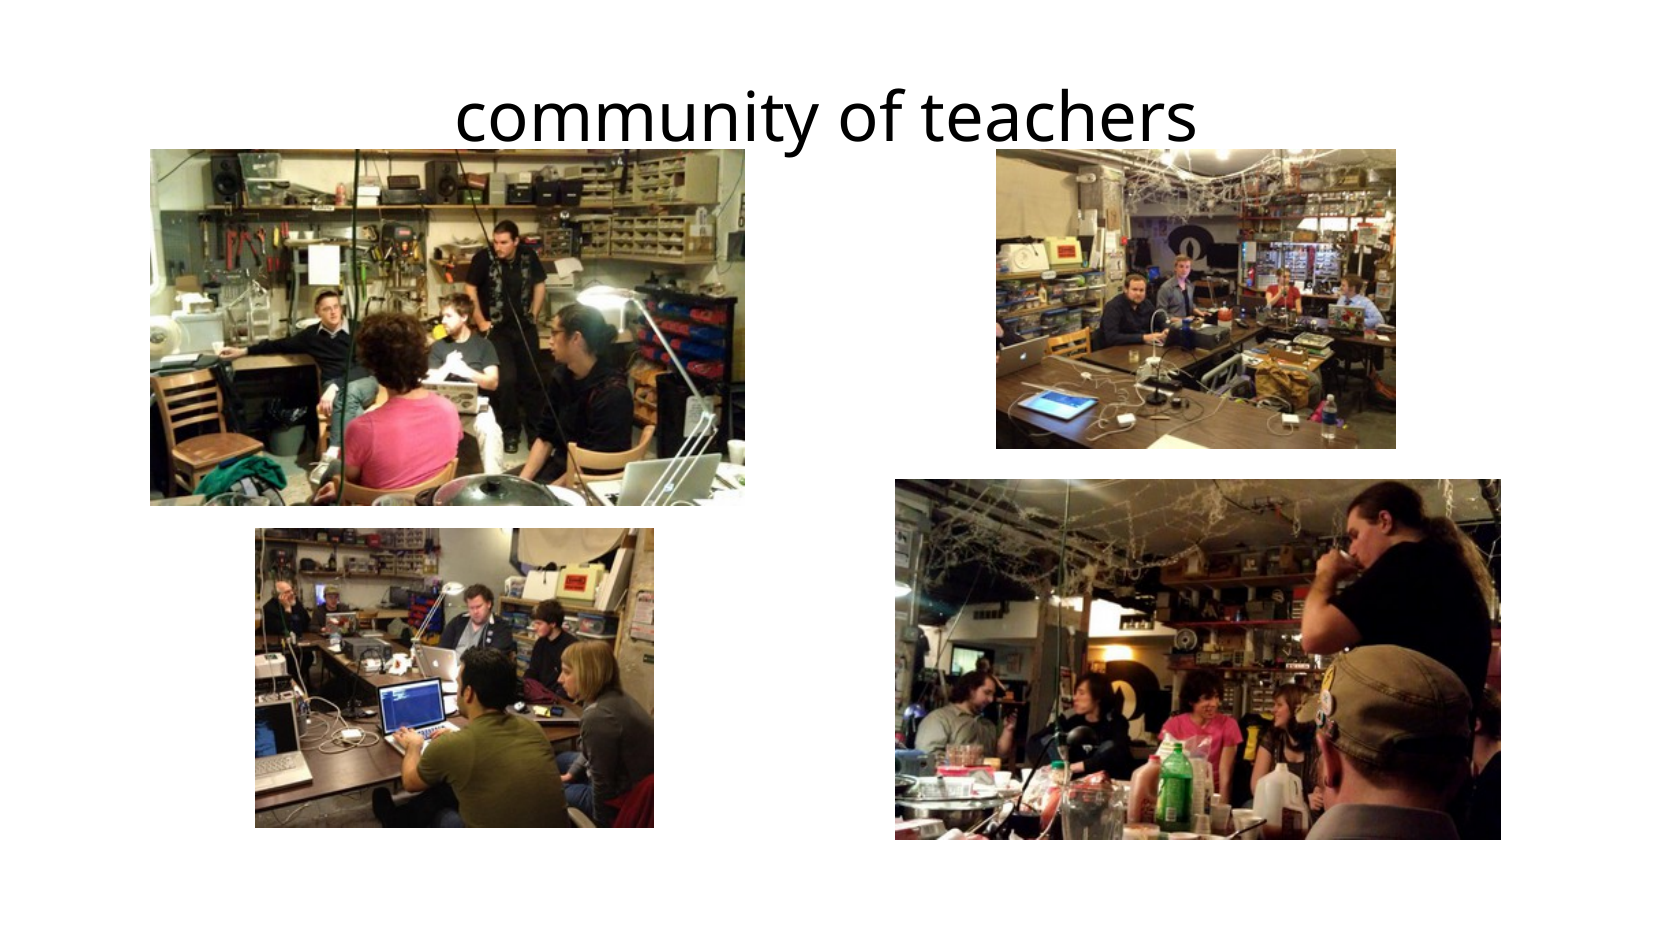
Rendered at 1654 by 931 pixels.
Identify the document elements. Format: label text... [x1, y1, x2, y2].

picture [996, 149, 1396, 449]
picture [150, 149, 745, 506]
title community of teachers [82, 37, 1571, 193]
picture [255, 528, 654, 828]
picture [895, 479, 1501, 840]
